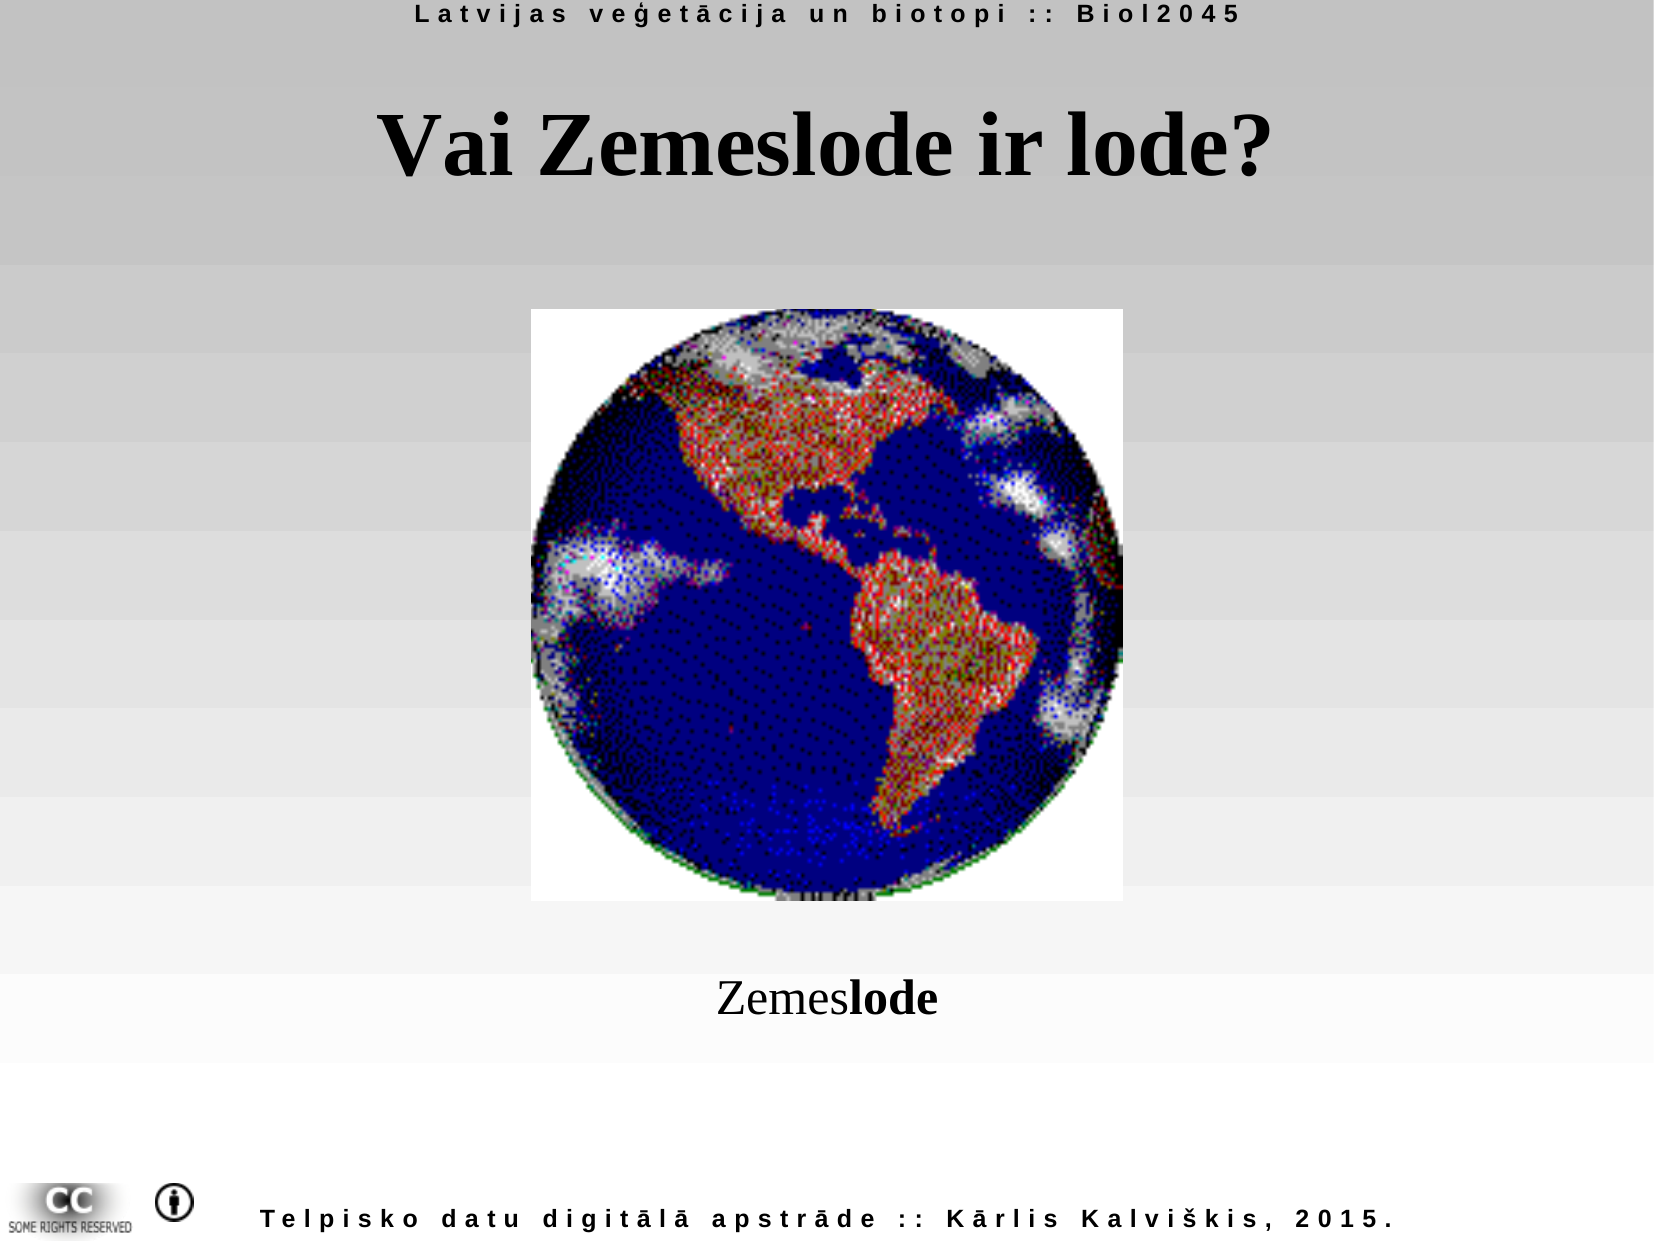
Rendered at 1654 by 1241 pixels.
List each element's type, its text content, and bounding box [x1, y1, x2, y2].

text_box Zemeslode [715, 970, 938, 1084]
picture [0, 287, 1654, 1241]
title Vai Zemeslode ir lode? [0, 1, 1654, 287]
